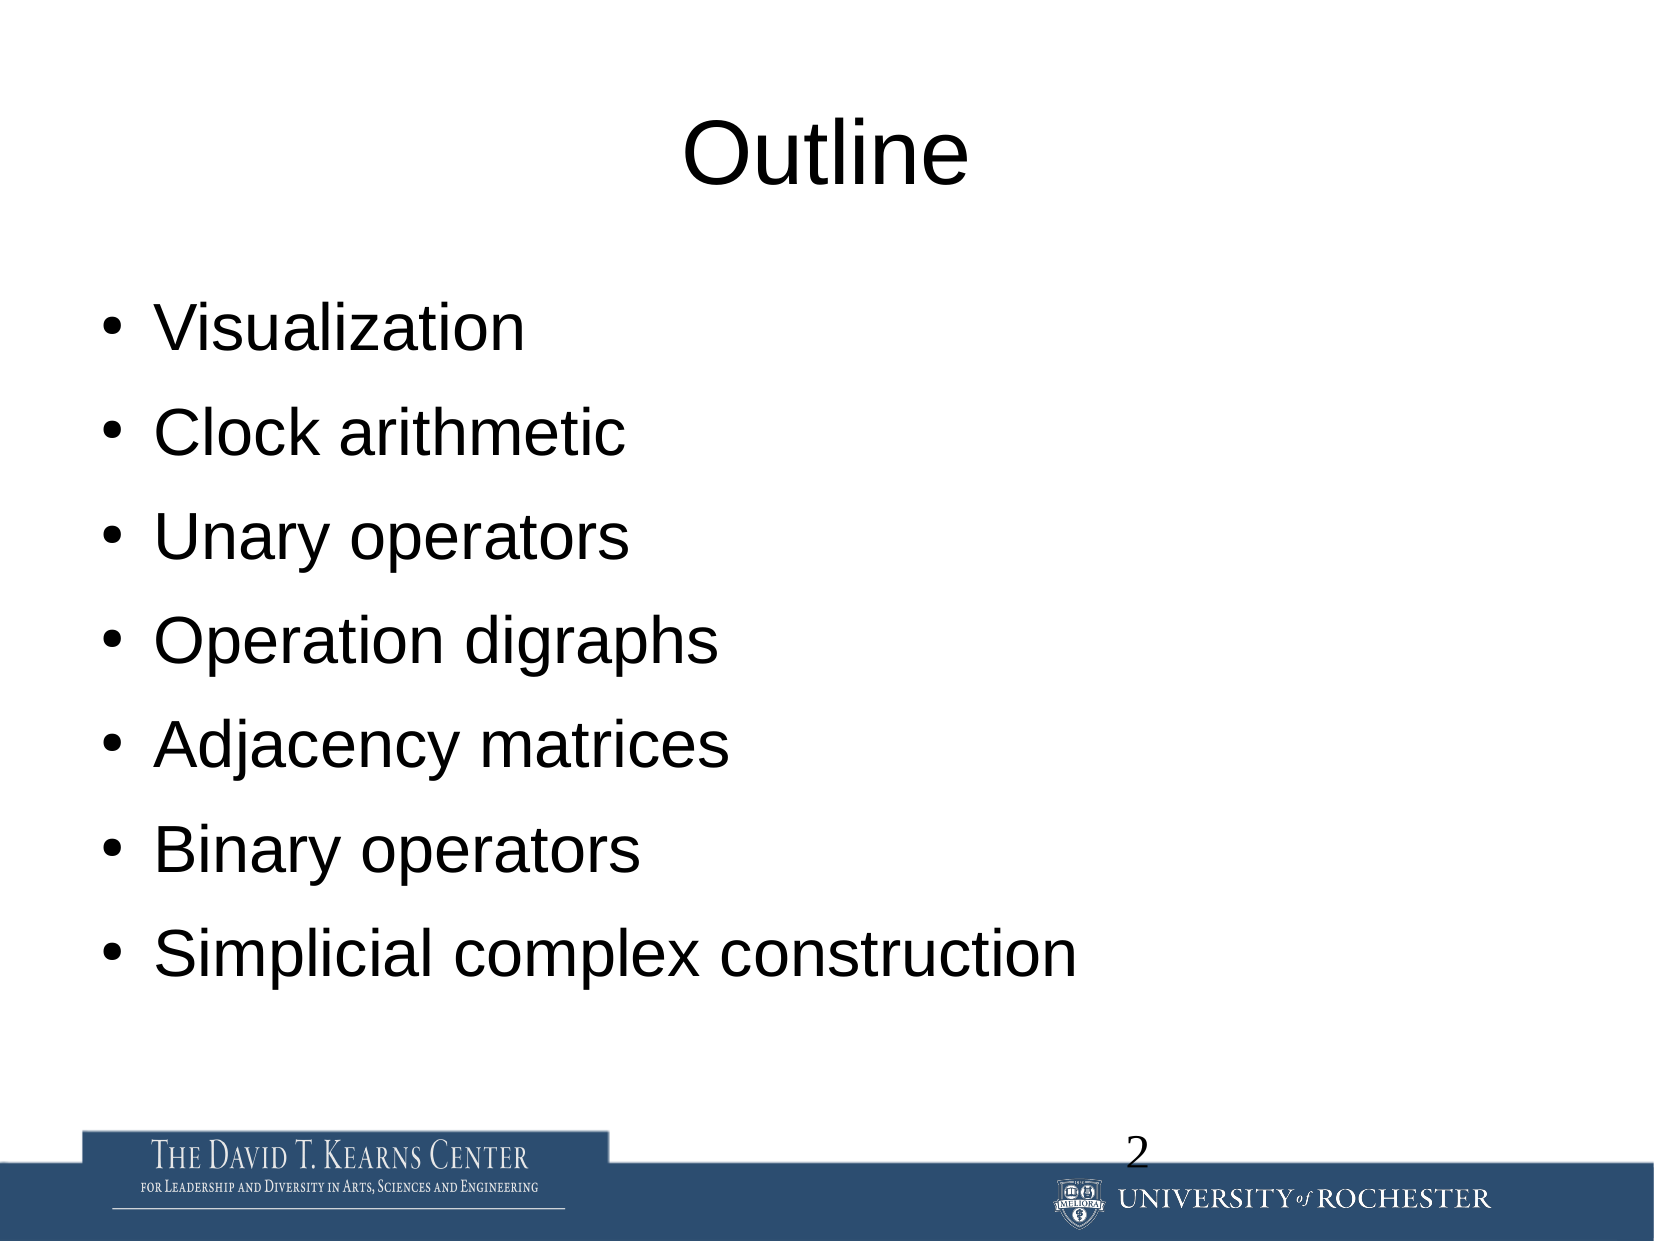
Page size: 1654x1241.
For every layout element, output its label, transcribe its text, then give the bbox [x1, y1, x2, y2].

picture [0, 0, 1654, 1241]
list Visualization Clock arithmetic Unary operators Operation digraphs Adjacency matrices Binary operators Simplicial complex construction [82, 290, 1571, 1010]
picture [1053, 1178, 1492, 1230]
title Outline [82, 49, 1571, 257]
